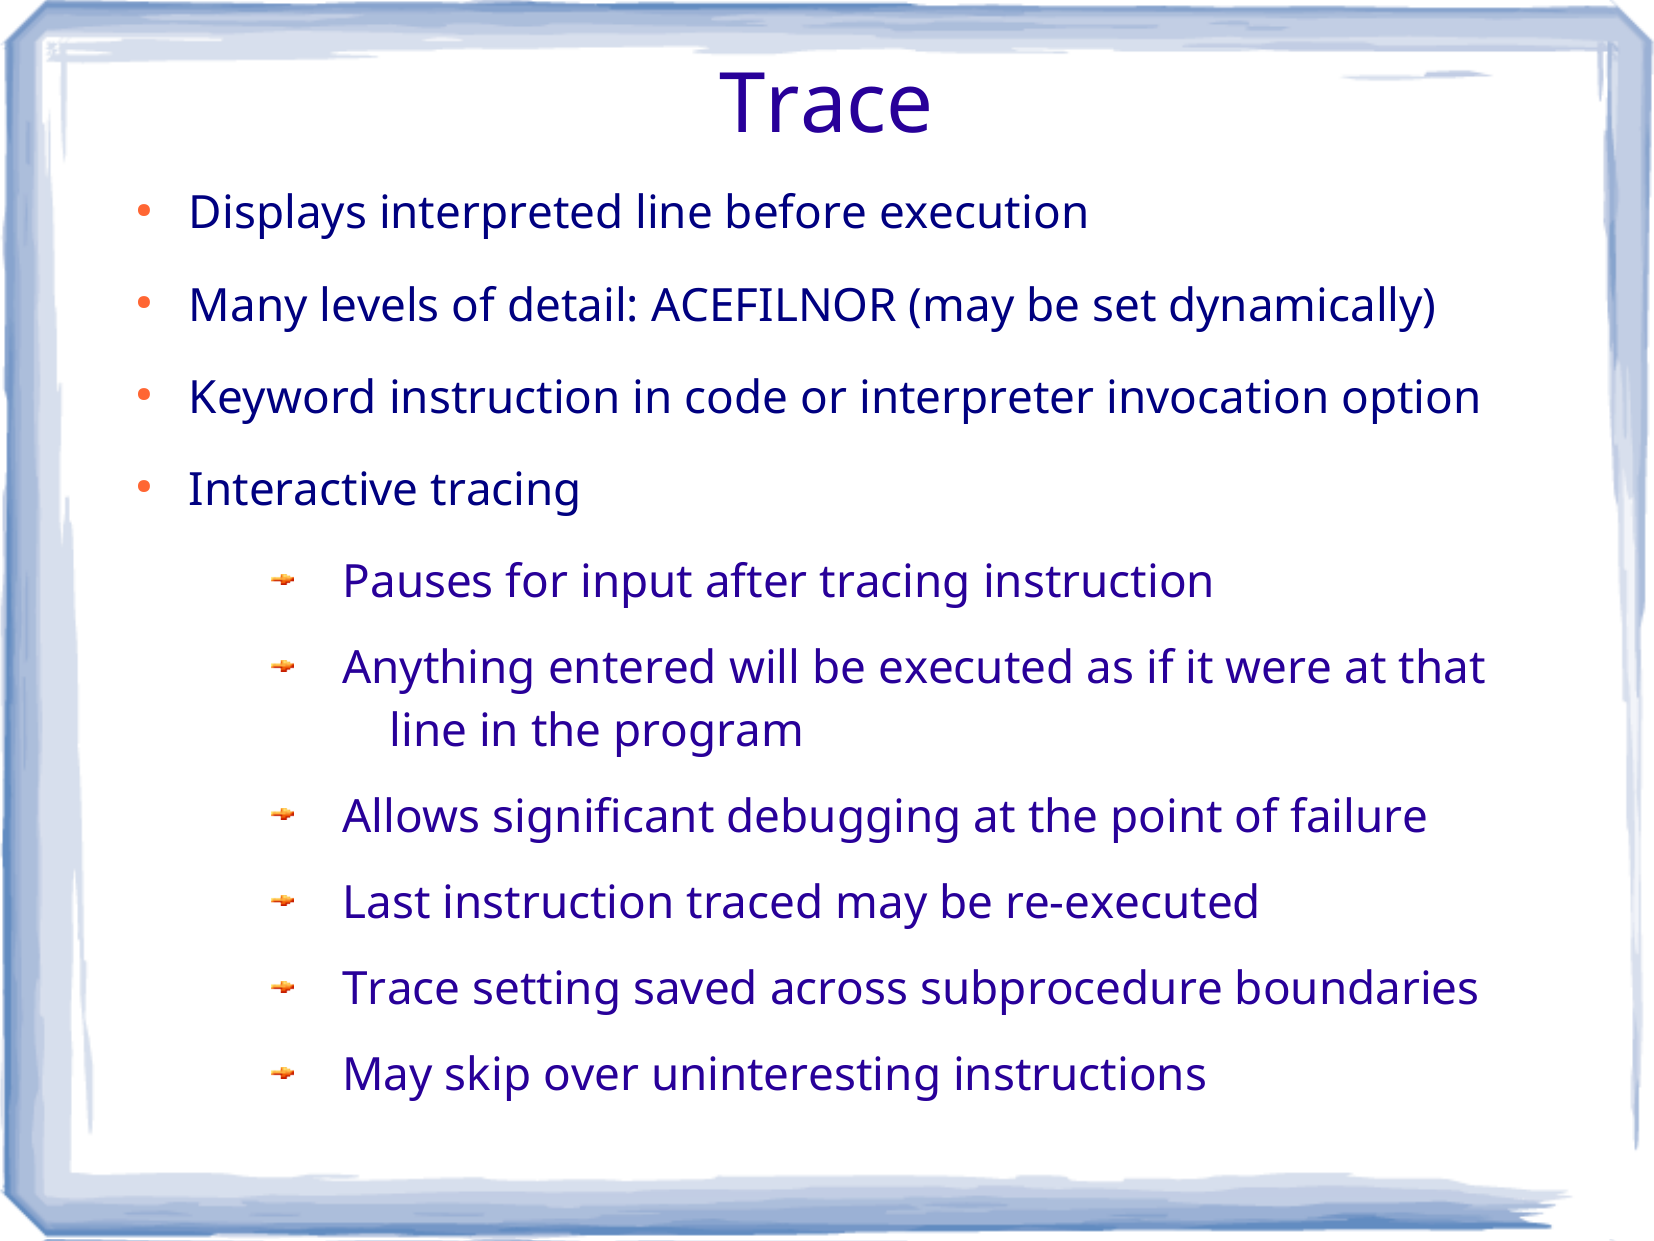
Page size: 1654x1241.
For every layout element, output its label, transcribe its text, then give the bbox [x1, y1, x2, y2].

list Displays interpreted line before execution Many levels of detail: ACEFILNOR (may be set dynamically) Keyword instruction in code or interpreter invocation option Interactive tracing Pauses for input after tracing instruction Anything entered will be executed as if it were at that line in the program Allows significant debugging at the point of failure Last instruction traced may be re-executed Trace setting saved across subprocedure boundaries May skip over uninteresting instructions [118, 180, 1571, 1201]
picture [0, 0, 1654, 1241]
title Trace [82, 49, 1571, 151]
